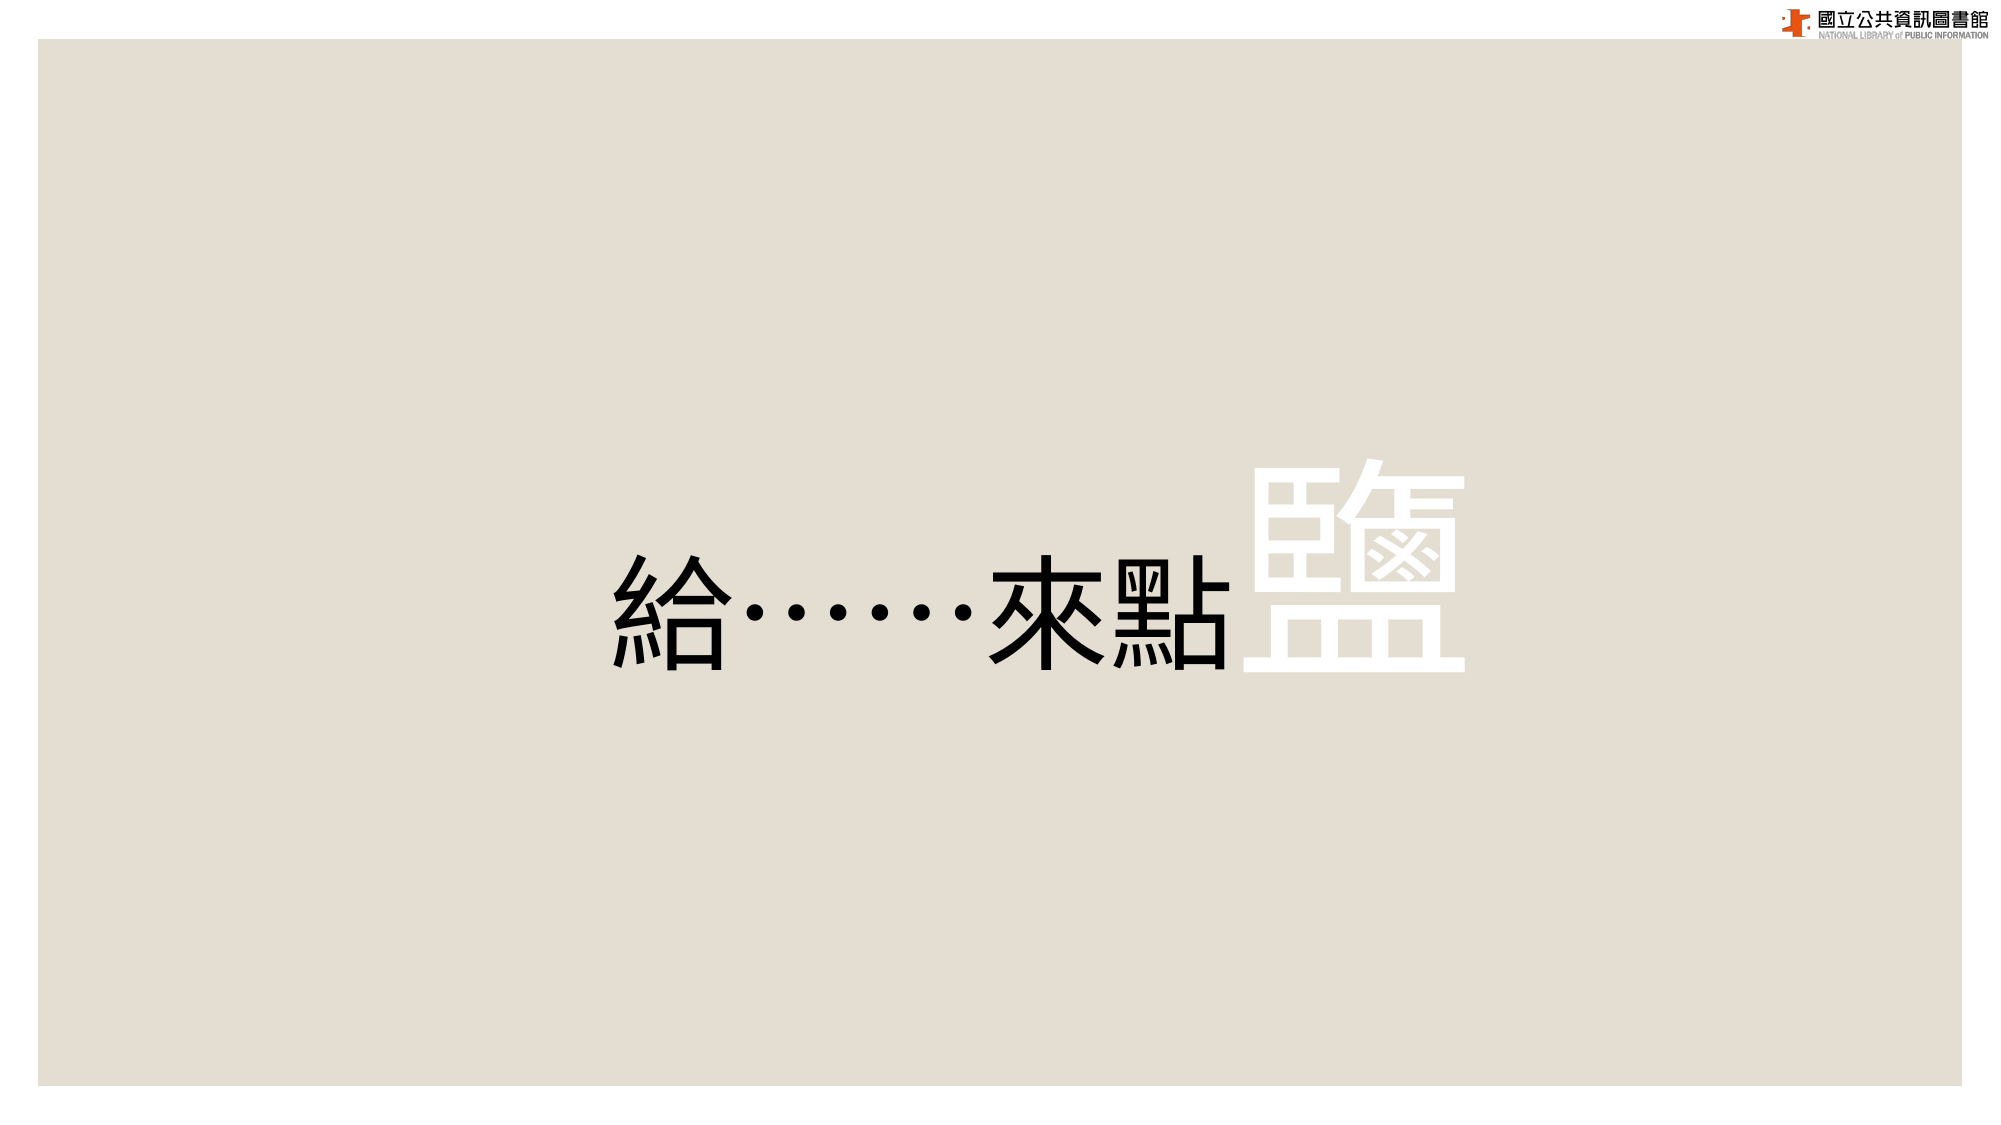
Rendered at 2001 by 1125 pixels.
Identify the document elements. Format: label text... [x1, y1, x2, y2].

text_box 給……來點鹽 [594, 413, 1502, 871]
